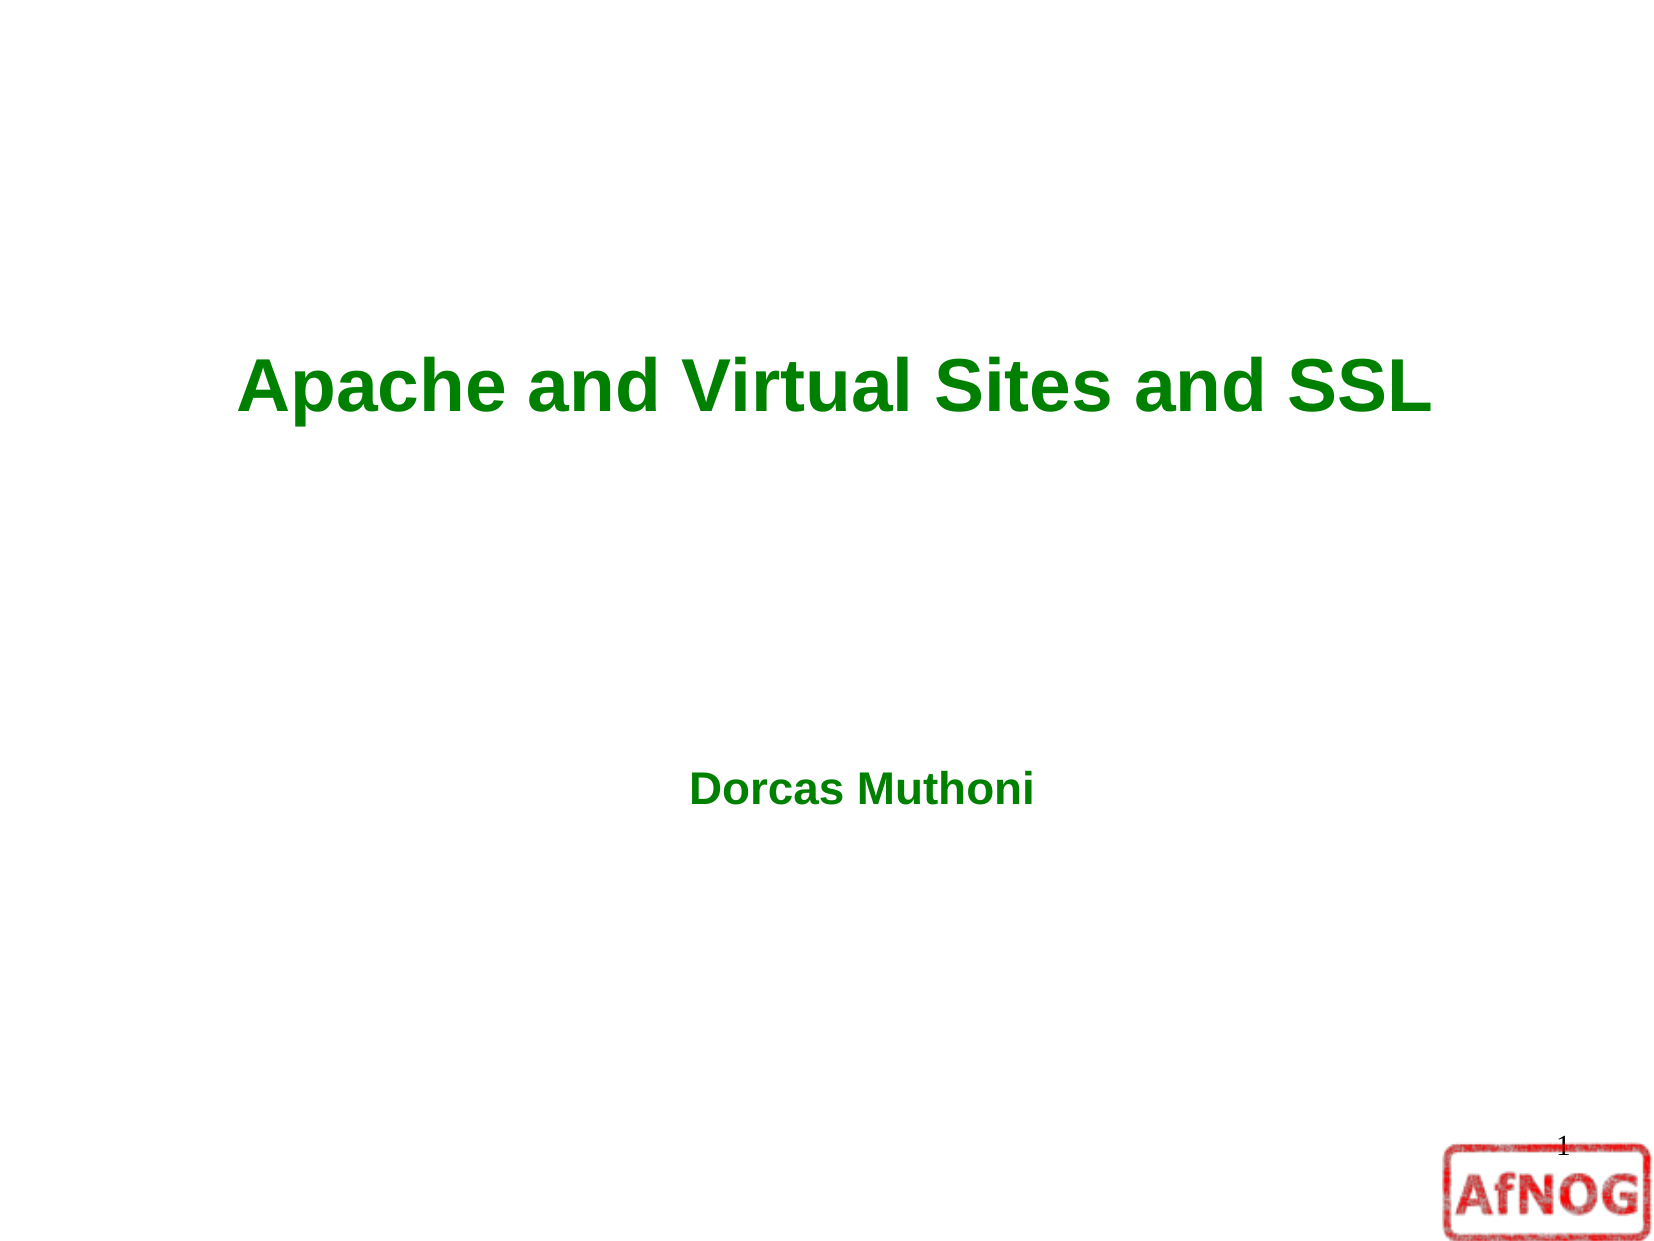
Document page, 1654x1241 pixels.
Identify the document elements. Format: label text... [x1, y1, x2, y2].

picture [1441, 1141, 1654, 1241]
title Apache and Virtual Sites and SSL Dorcas Muthoni [82, 49, 1571, 1109]
